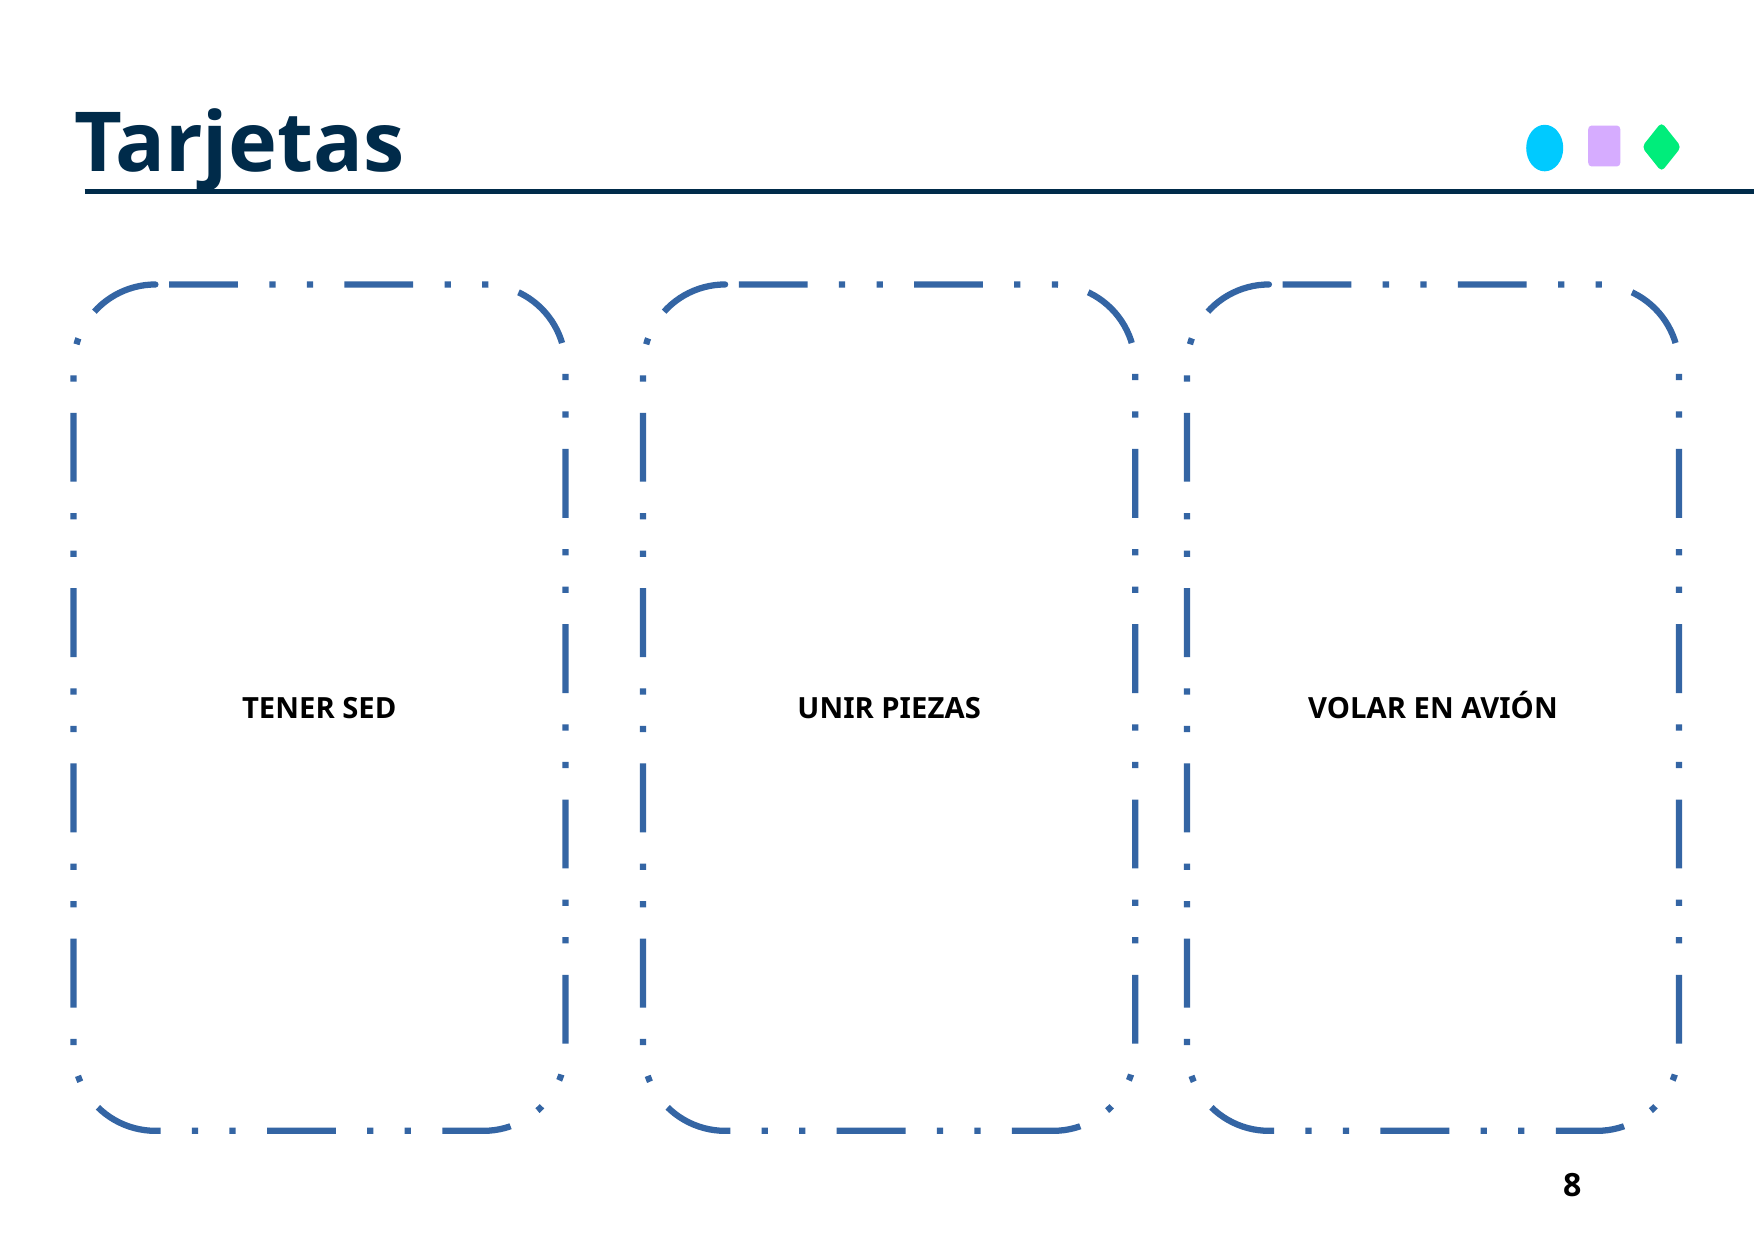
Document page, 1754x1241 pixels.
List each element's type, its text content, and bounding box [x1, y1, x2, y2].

text_box UNIR PIEZAS [643, 284, 1136, 1131]
title Tarjetas [74, 32, 1404, 196]
text_box VOLAR EN AVIÓN [1186, 284, 1679, 1131]
text_box TENER SED [73, 284, 566, 1131]
